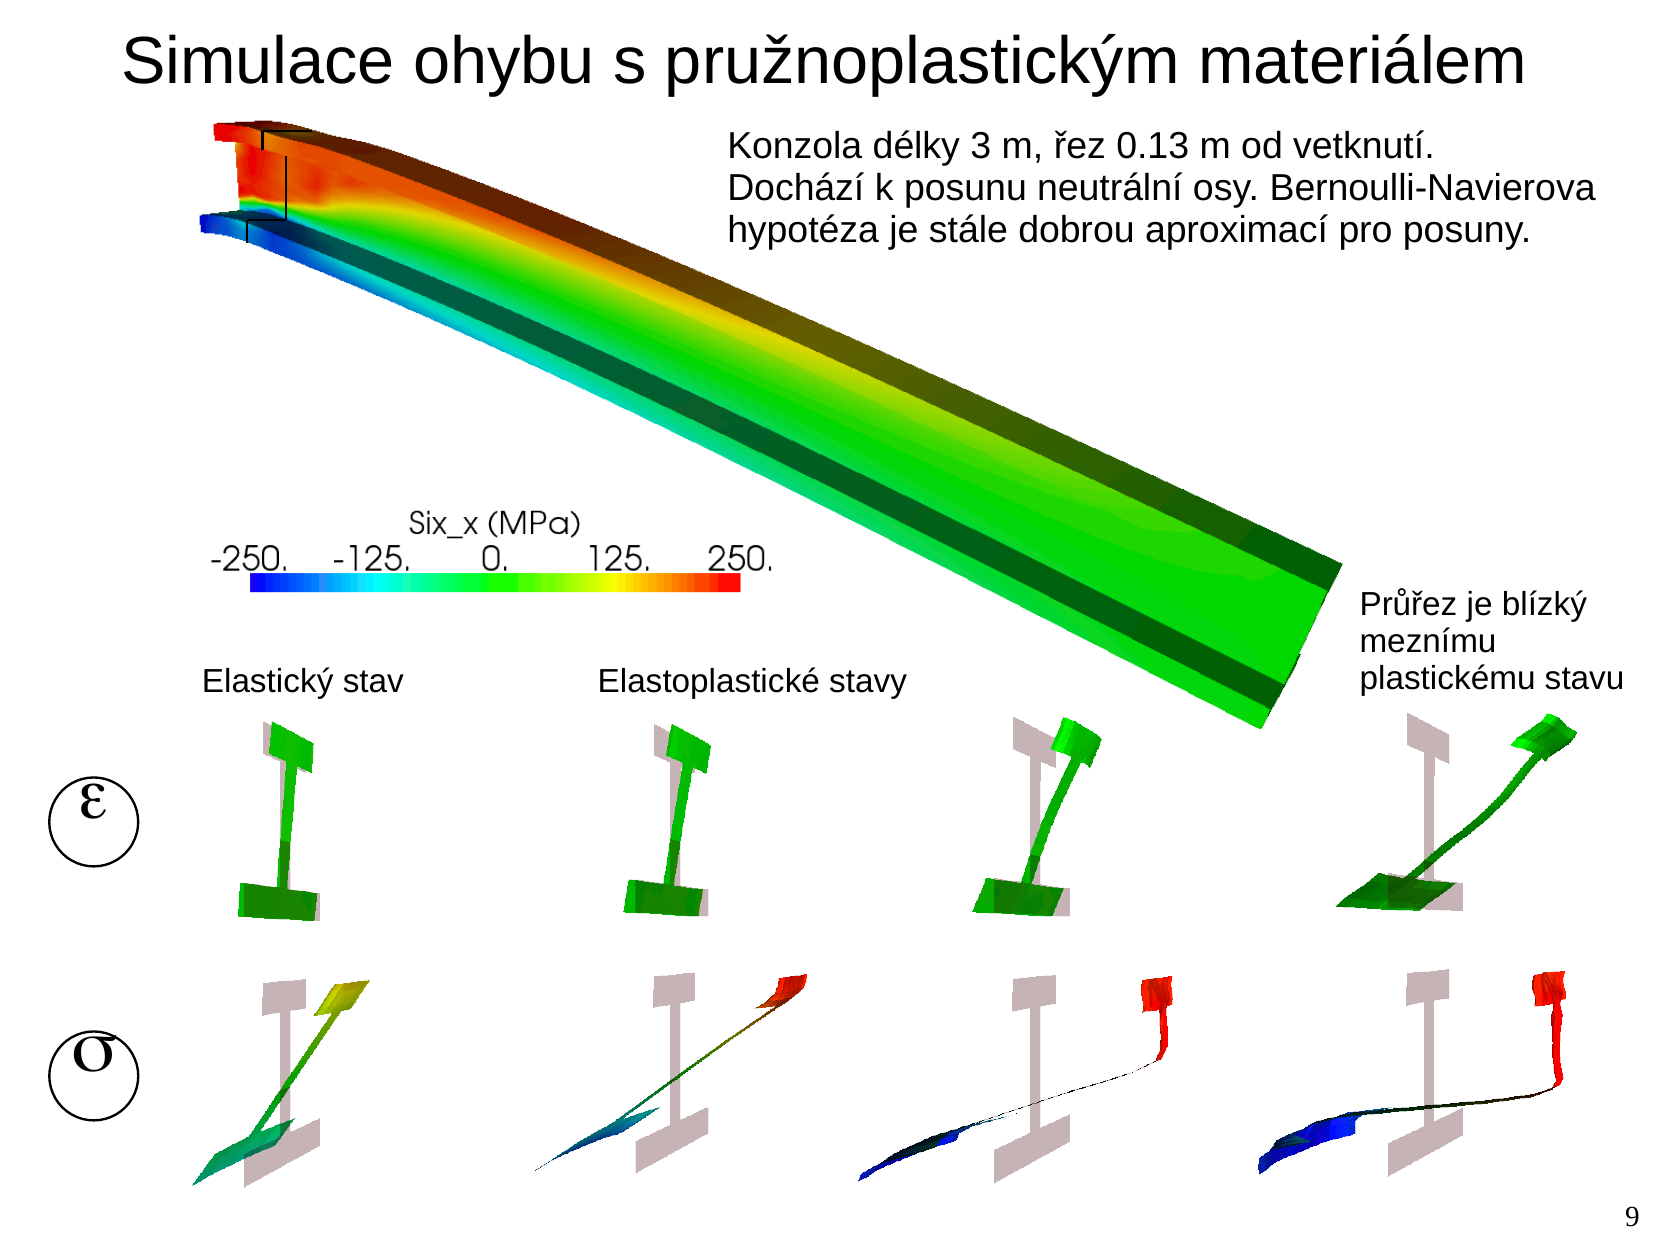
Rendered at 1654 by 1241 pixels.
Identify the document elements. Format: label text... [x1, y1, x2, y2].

text_box s [56, 1012, 132, 1049]
picture [186, 114, 1579, 1194]
text_box e [63, 779, 136, 865]
text_box s [56, 1033, 132, 1119]
text_box e [63, 833, 139, 872]
text_box e [63, 758, 139, 811]
text_box s [56, 1103, 132, 1126]
text_box Konzola délky 3 m, řez 0.13 m od vetknutí. Dochází k posunu neutrální osy. Bernoulli-Navierova hypotéza je stále dobrou aproximací pro posuny. [712, 116, 1631, 271]
text_box Elastický stav [187, 655, 450, 712]
title Simulace ohybu s pružnoplastickým materiálem [37, 8, 1613, 113]
text_box Elastoplastické stavy [582, 655, 1051, 712]
text_box Průřez je blízký meznímu plastickému stavu [1344, 578, 1651, 718]
